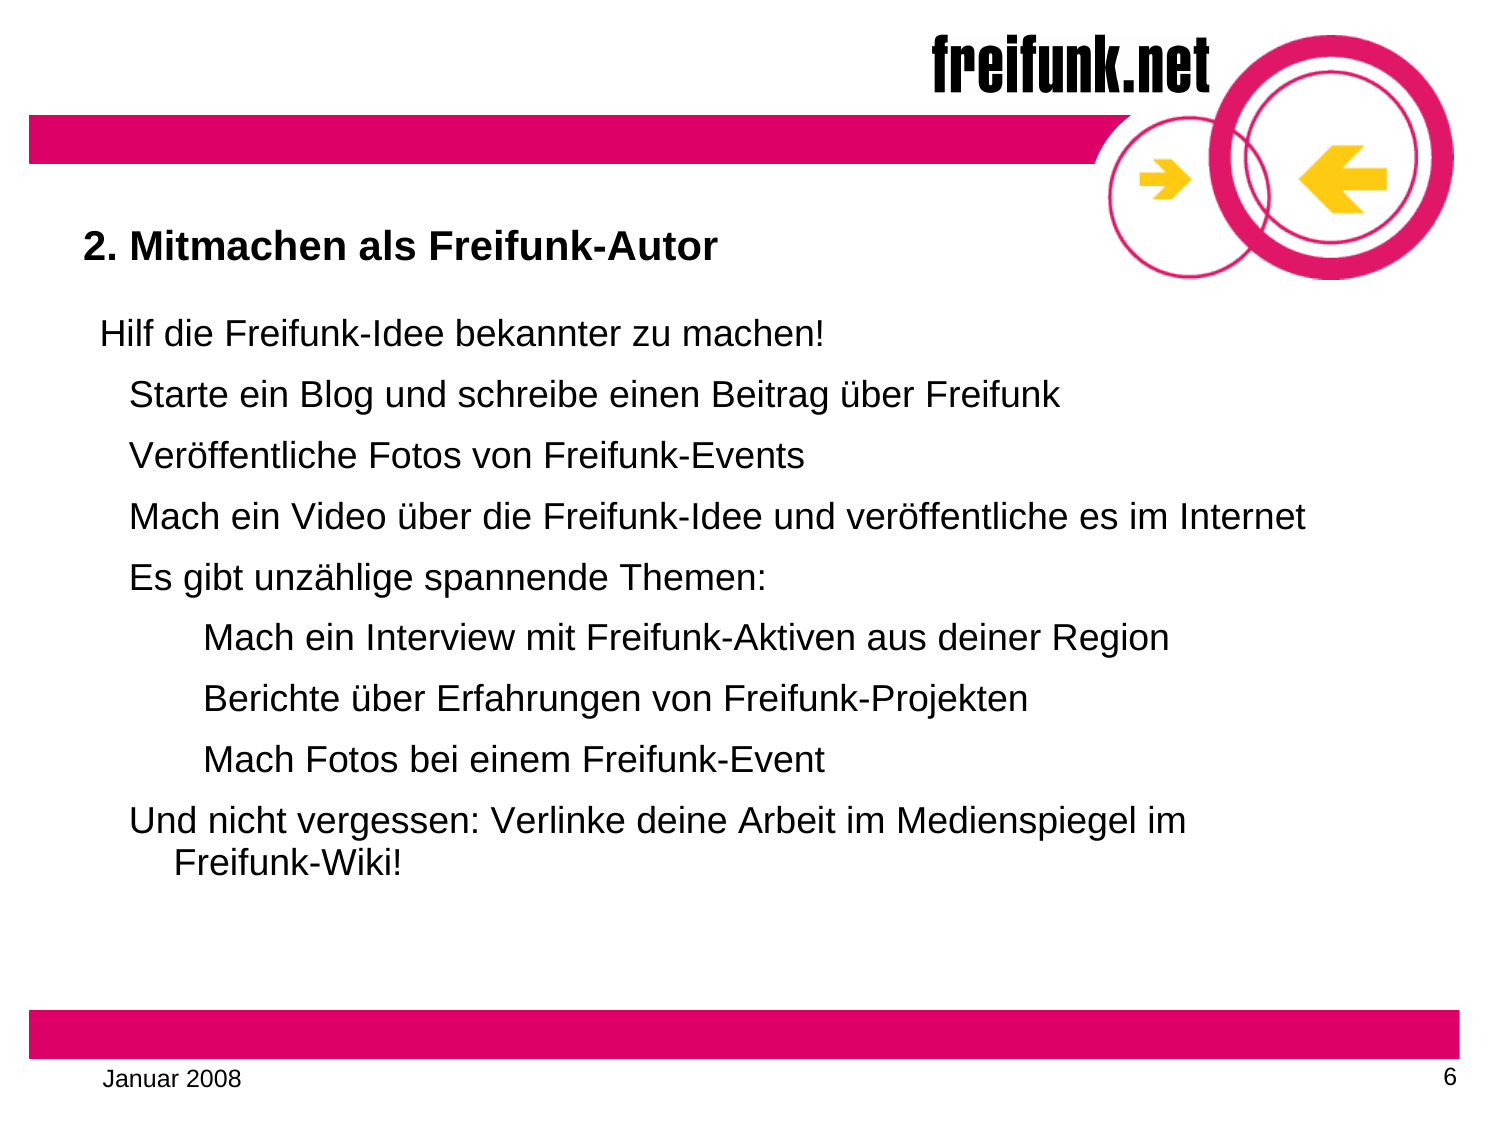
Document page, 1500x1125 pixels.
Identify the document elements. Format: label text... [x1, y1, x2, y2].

picture [932, 34, 1454, 280]
text_box Hilf die Freifunk-Idee bekannter zu machen! Starte ein Blog und schreibe einen Beitrag über Freifunk Veröffentliche Fotos von Freifunk-Events Mach ein Video über die Freifunk-Idee und veröffentliche es im Internet Es gibt unzählige spannende Themen: Mach ein Interview mit Freifunk-Aktiven aus deiner Region Berichte über Erfahrungen von Freifunk-Projekten Mach Fotos bei einem Freifunk-Event Und nicht vergessen: Verlinke deine Arbeit im Medienspiegel im Freifunk-Wiki! [99, 312, 1324, 950]
text_box 2. Mitmachen als Freifunk-Autor [47, 219, 921, 268]
